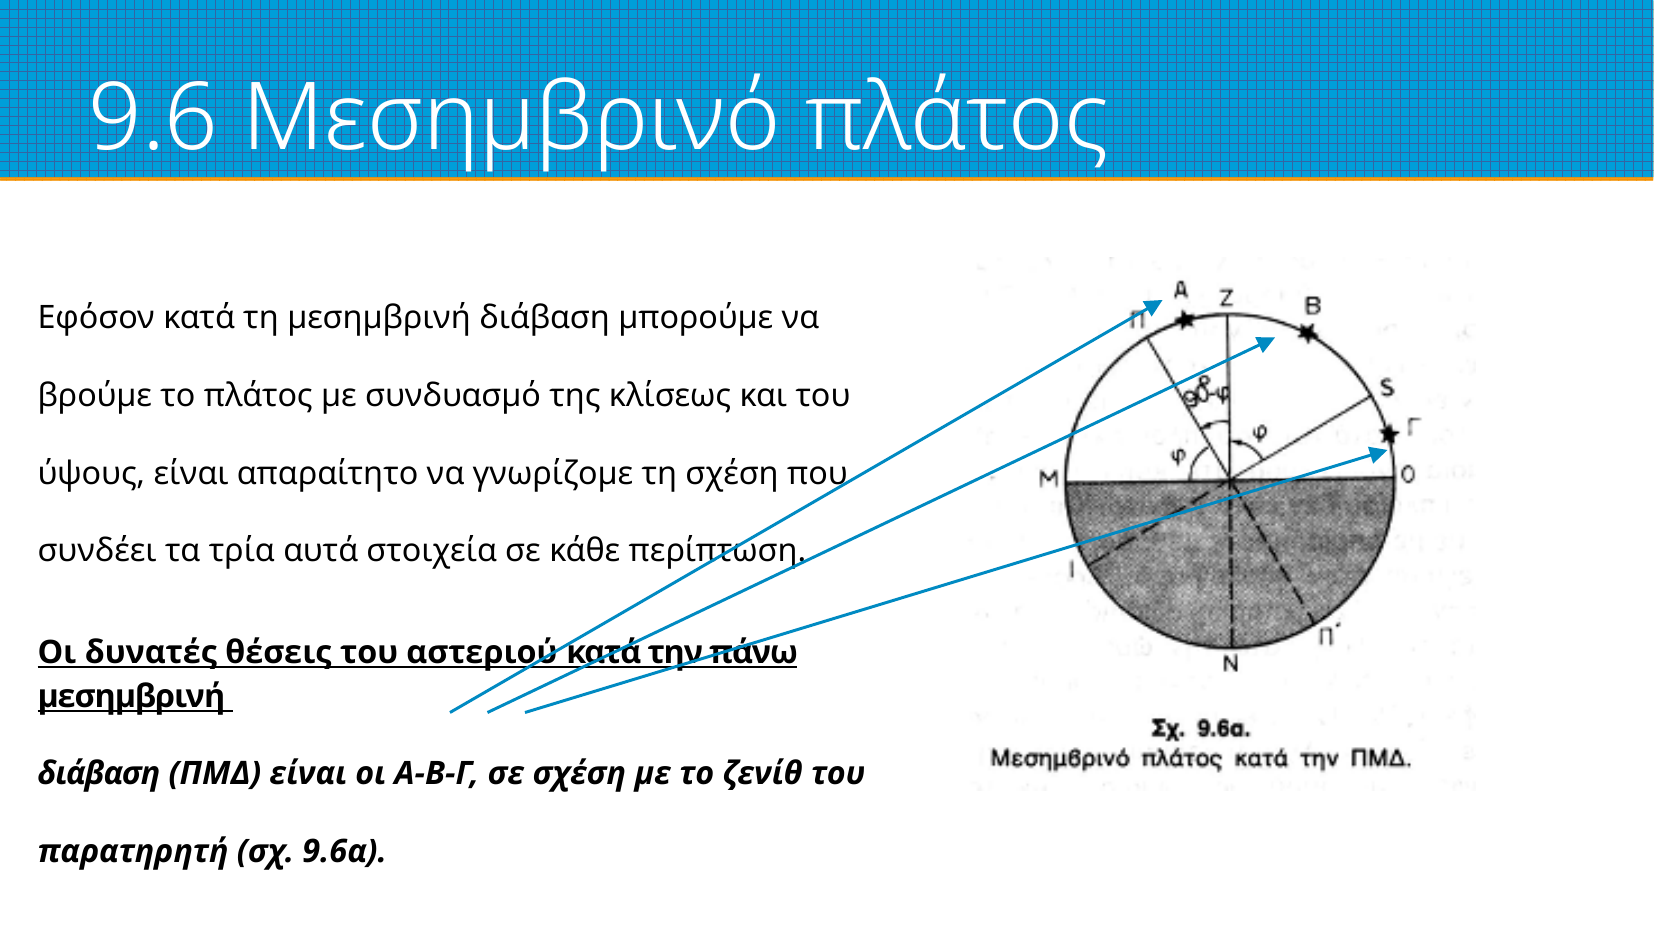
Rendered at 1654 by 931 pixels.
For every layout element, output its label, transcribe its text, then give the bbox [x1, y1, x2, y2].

title 9.6 Μεσημβρινό πλάτος [88, 14, 1565, 178]
list Εφόσον κατά τη μεσημβρινή διάβαση μπορούμε να βρούμε το πλάτος με συνδυασμό της κλίσεως και του ύψους, είναι απαραίτητο να γνωρίζομε τη σχέση που συνδέει τα τρία αυτά στοιχεία σε κάθε περίπτωση. Οι δυνατές θέσεις του αστεριού κατά την πάνω μεσημβρινή διάβαση (ΠΜΔ) είναι οι Α-Β-Γ, σε σχέση με το ζενίθ του παρατηρητή (σχ. 9.6α). [37, 249, 938, 901]
picture [935, 257, 1476, 791]
